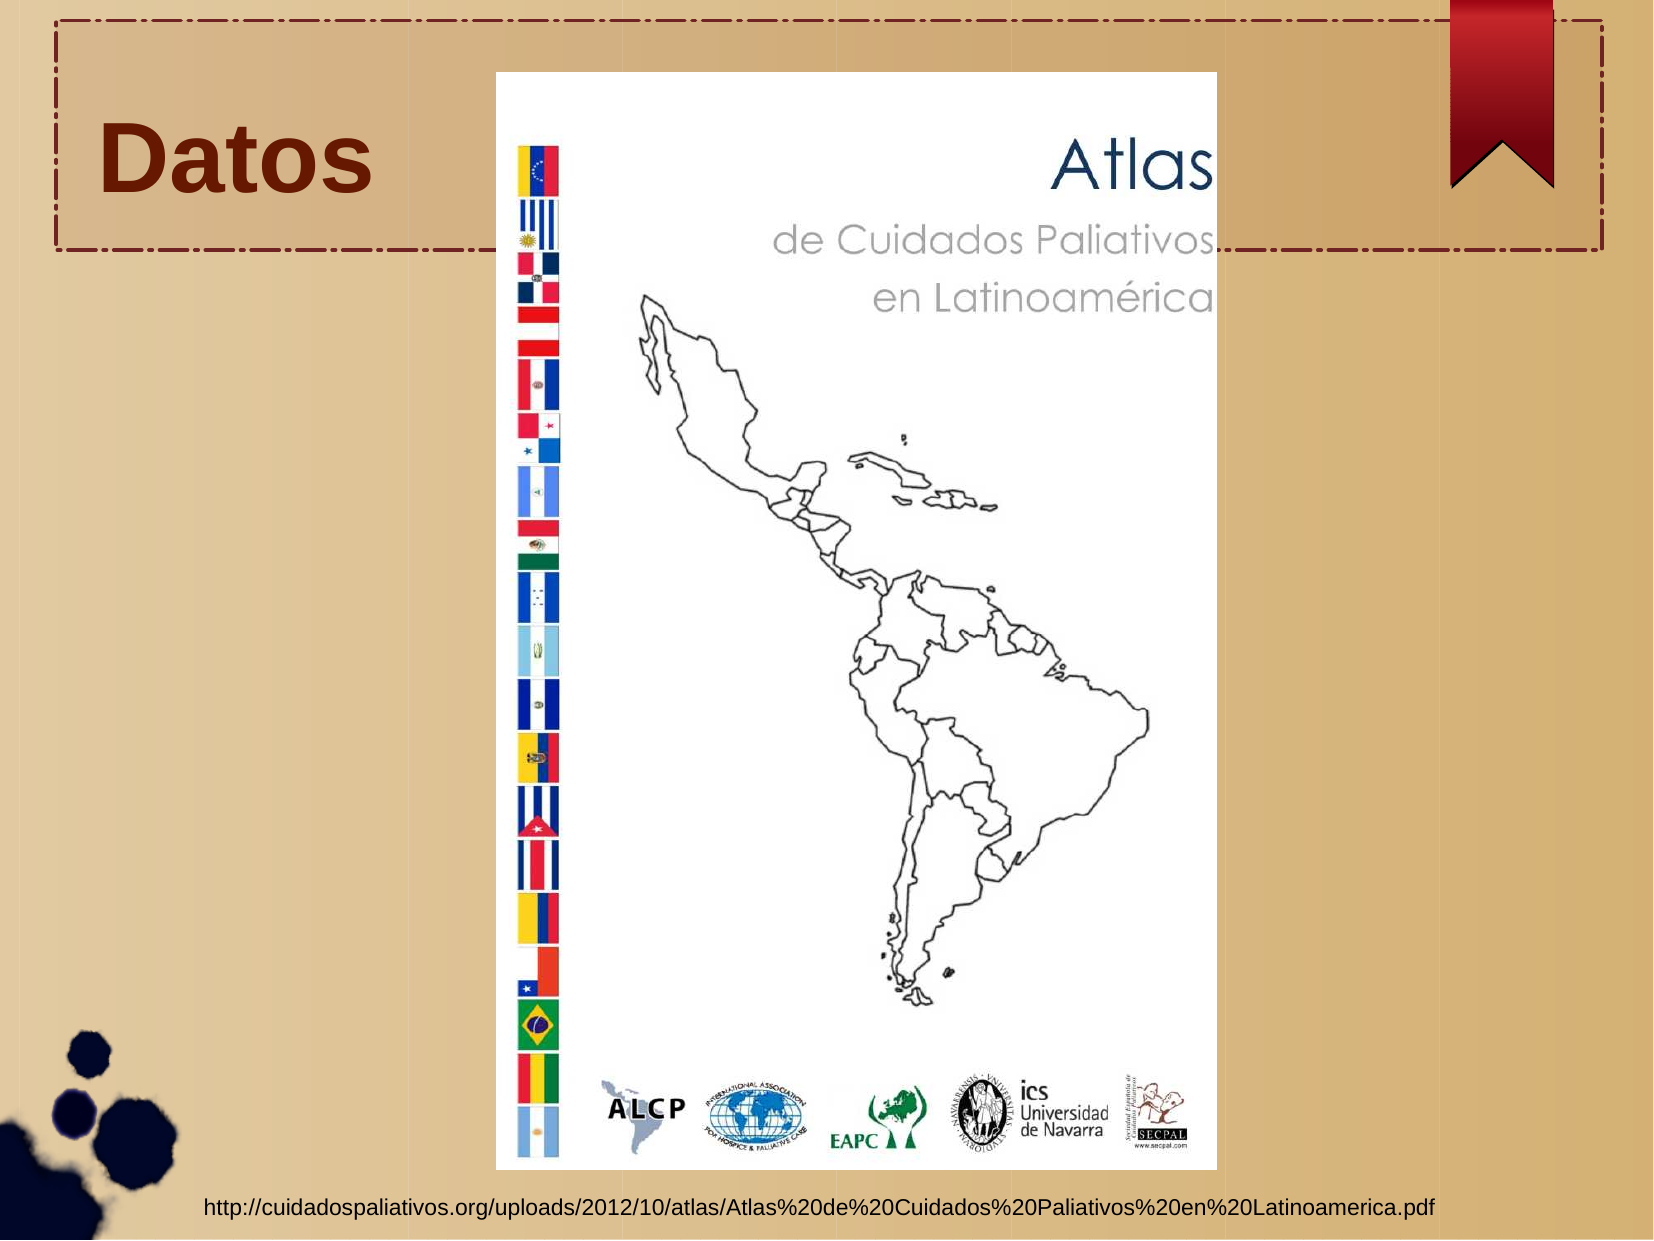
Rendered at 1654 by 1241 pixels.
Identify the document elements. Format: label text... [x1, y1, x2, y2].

text_box Datos [82, 94, 449, 222]
picture [496, 72, 1217, 1170]
text_box http://cuidadospaliativos.org/uploads/2012/10/atlas/Atlas%20de%20Cuidados%20Paliativos%20en%20Latinoamerica.pdf [188, 1187, 1536, 1228]
